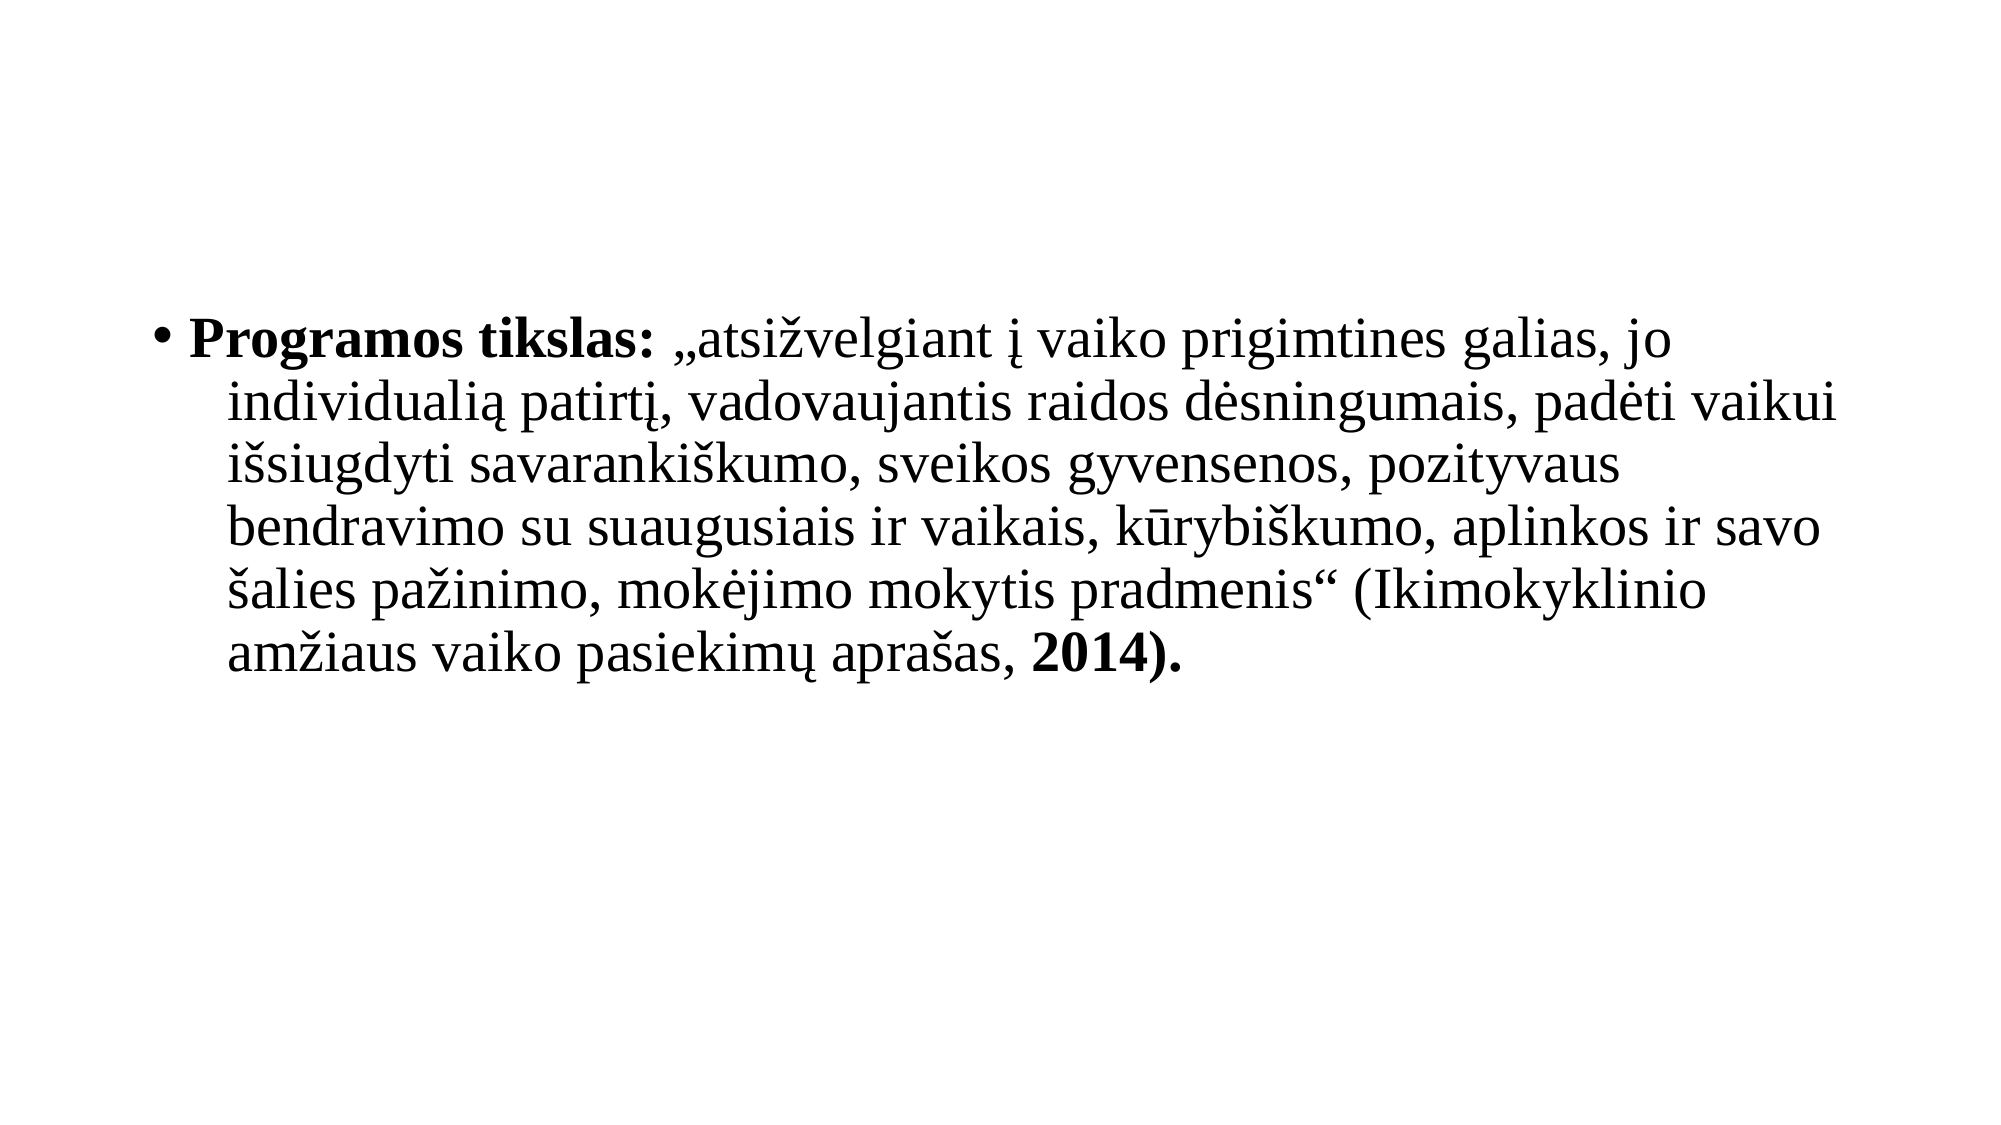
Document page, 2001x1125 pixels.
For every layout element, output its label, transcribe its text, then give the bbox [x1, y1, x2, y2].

list Programos tikslas: „atsižvelgiant į vaiko prigimtines galias, jo individualią patirtį, vadovaujantis raidos dėsningumais, padėti vaikui išsiugdyti savarankiškumo, sveikos gyvensenos, pozityvaus bendravimo su suaugusiais ir vaikais, kūrybiškumo, aplinkos ir savo šalies pažinimo, mokėjimo mokytis pradmenis“ (Ikimokyklinio amžiaus vaiko pasiekimų aprašas, 2014). [137, 299, 1863, 1014]
